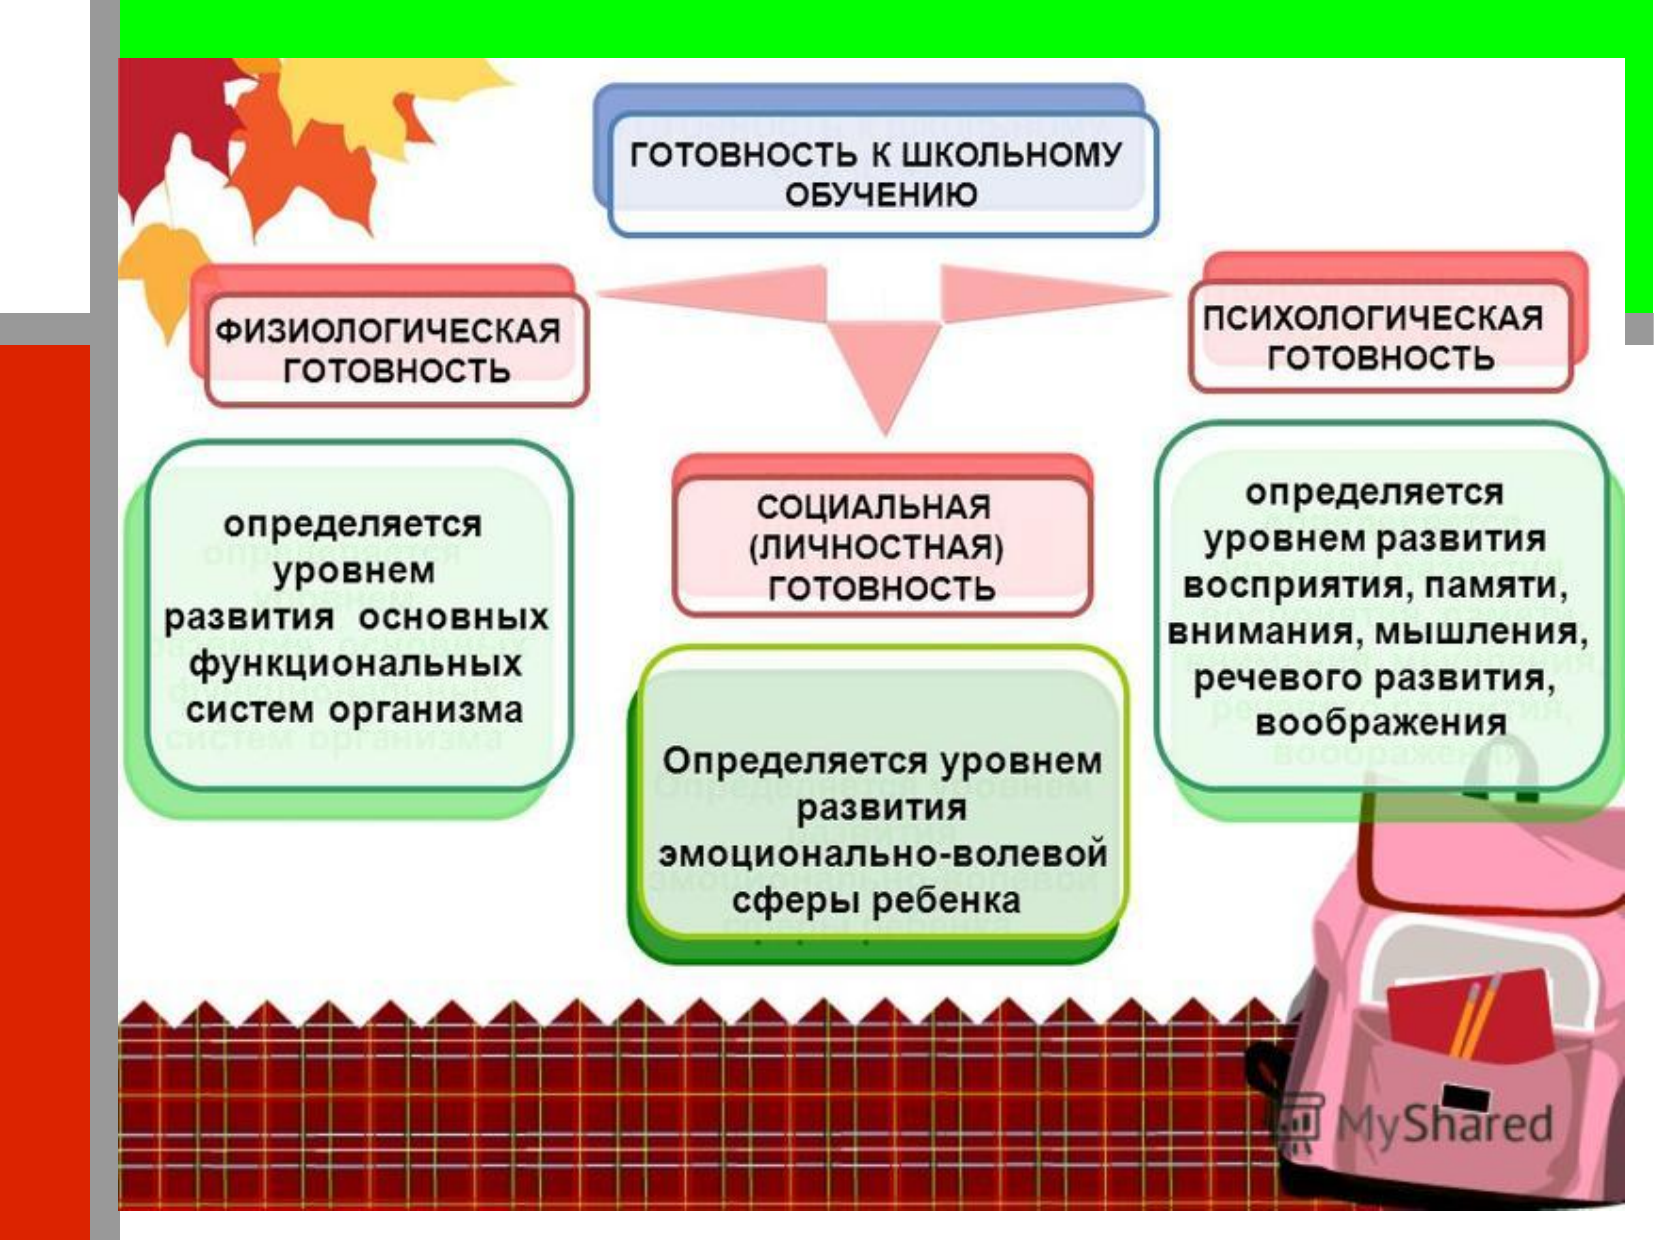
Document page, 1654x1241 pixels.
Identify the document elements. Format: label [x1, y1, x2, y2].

picture [118, 59, 1625, 1211]
